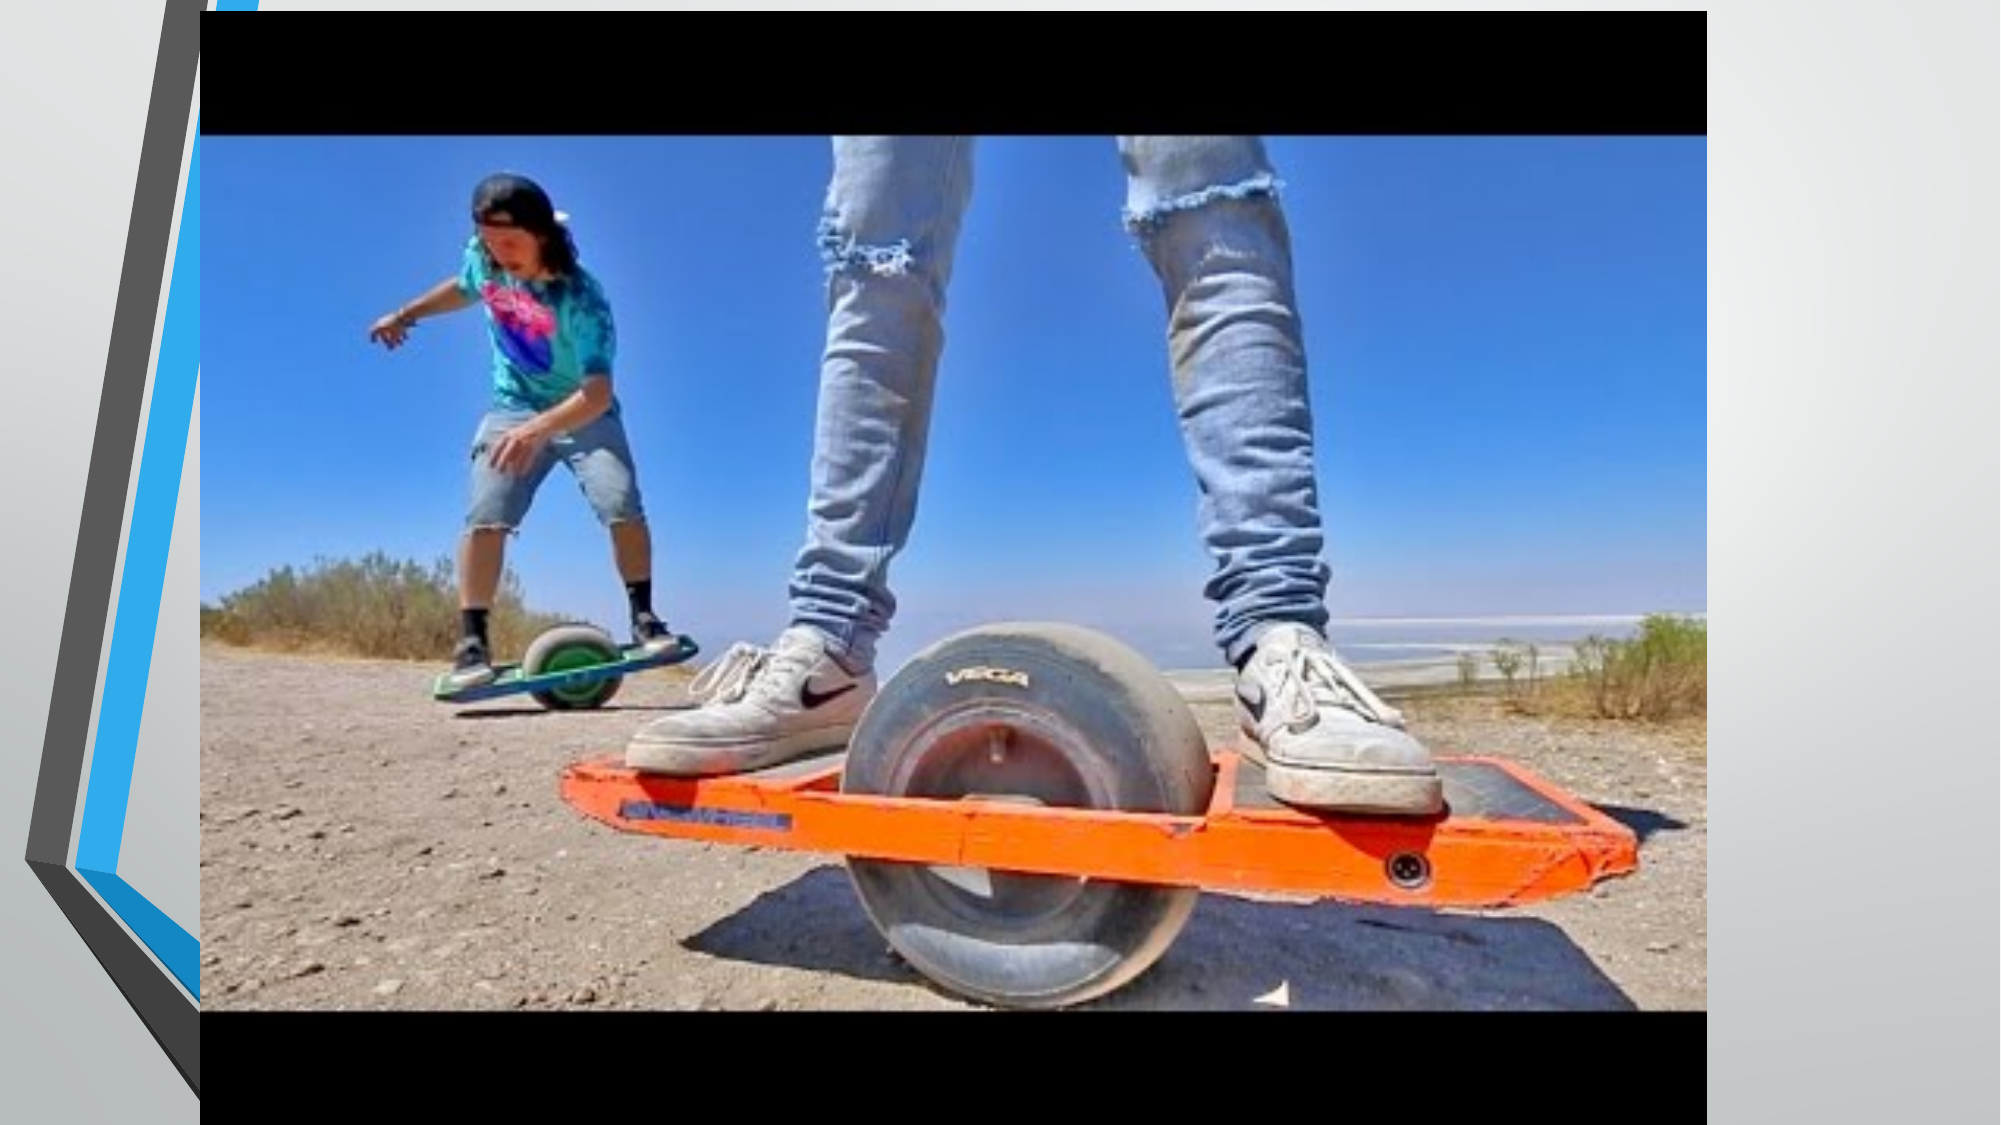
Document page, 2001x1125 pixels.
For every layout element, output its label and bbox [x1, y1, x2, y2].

picture [200, 11, 1707, 1125]
